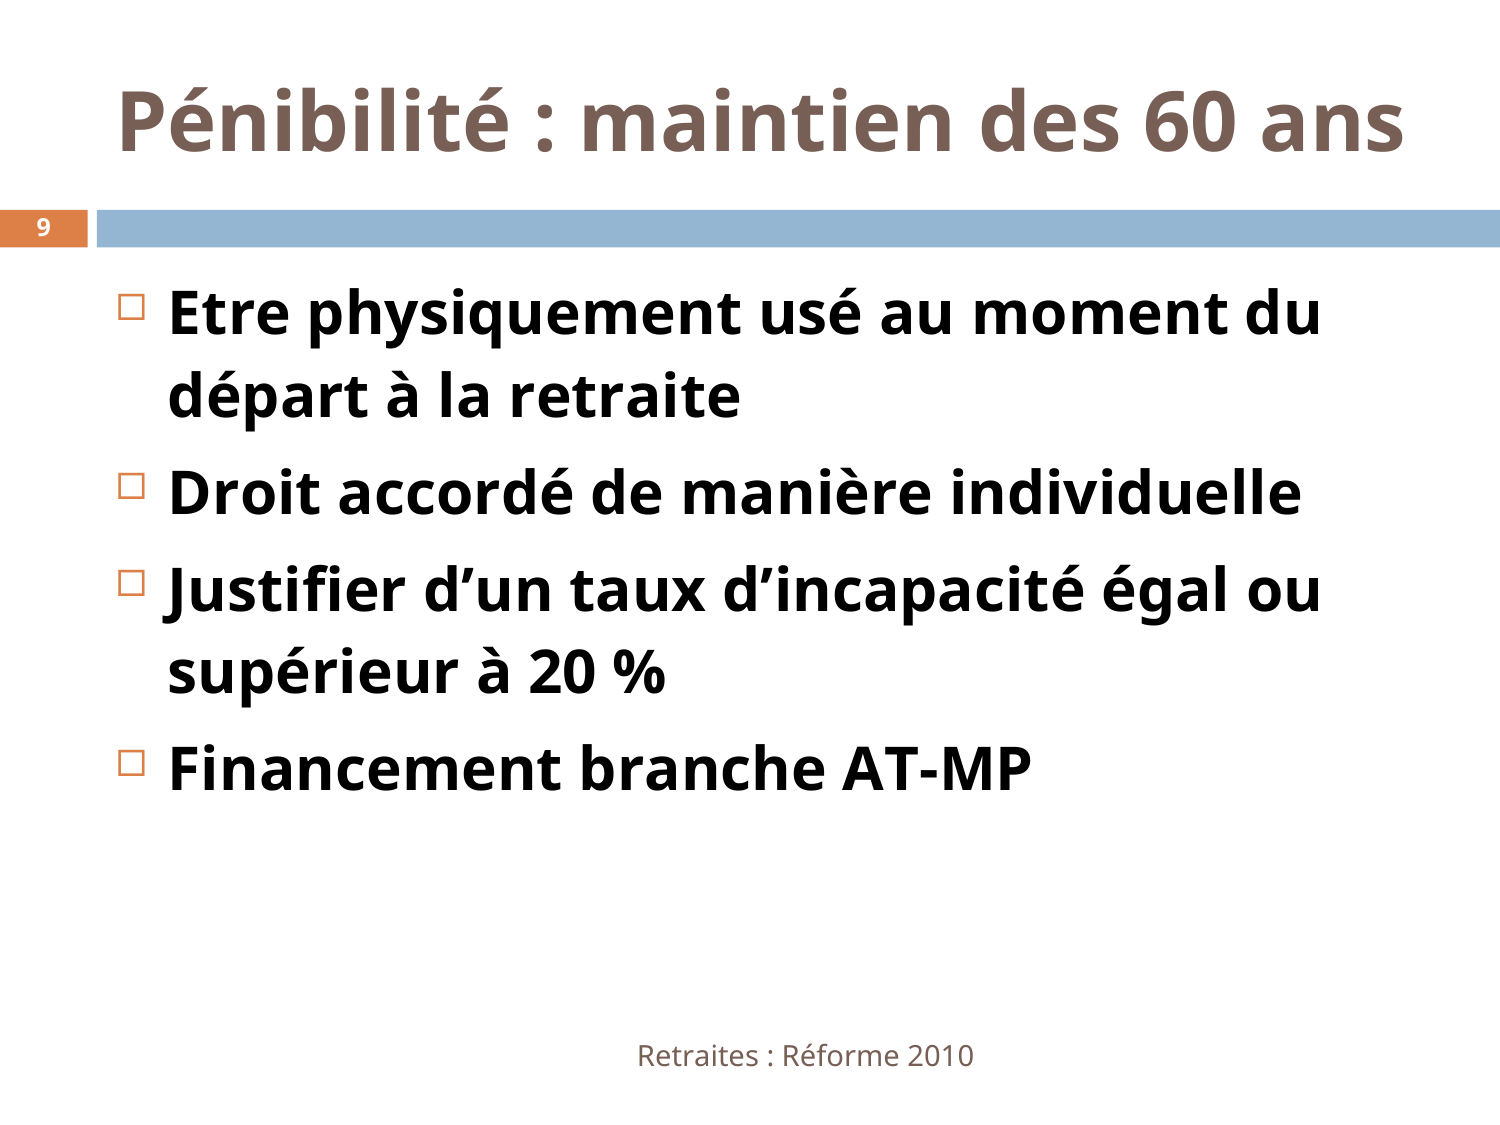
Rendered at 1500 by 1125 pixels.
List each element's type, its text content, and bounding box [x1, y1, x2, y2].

title Pénibilité : maintien des 60 ans [100, 0, 1438, 244]
text_box Retraites : Réforme 2010 [99, 1025, 990, 1085]
text_box <numéro> [0, 208, 88, 249]
list Etre physiquement usé au moment du départ à la retraite Droit accordé de manière individuelle Justifier d’un taux d’incapacité égal ou supérieur à 20 % Financement branche AT-MP [100, 262, 1438, 1001]
